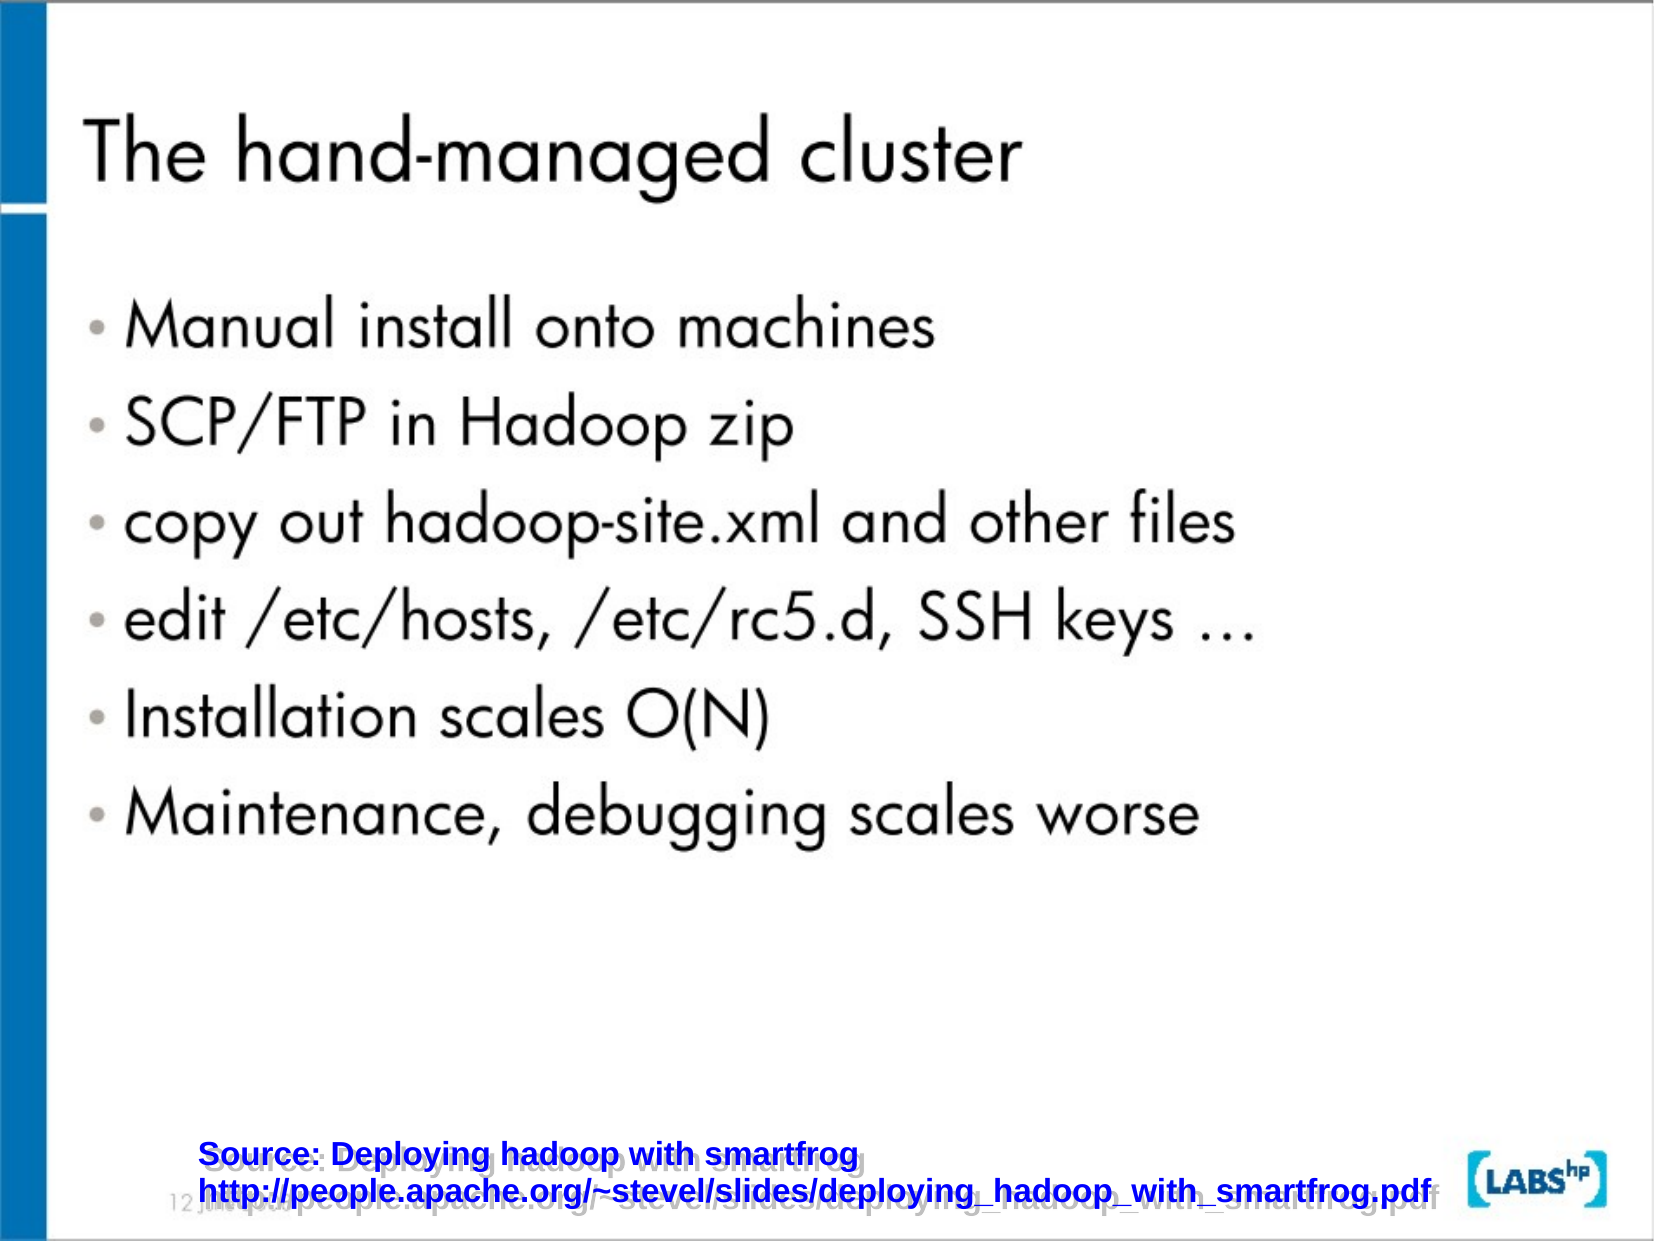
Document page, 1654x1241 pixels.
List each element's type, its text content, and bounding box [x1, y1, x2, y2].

text_box Source: Deploying hadoop with smartfrog http://people.apache.org/~stevel/slides/deploying_hadoop_with_smartfrog.pdf [183, 1128, 1512, 1220]
picture [0, 0, 1654, 1241]
